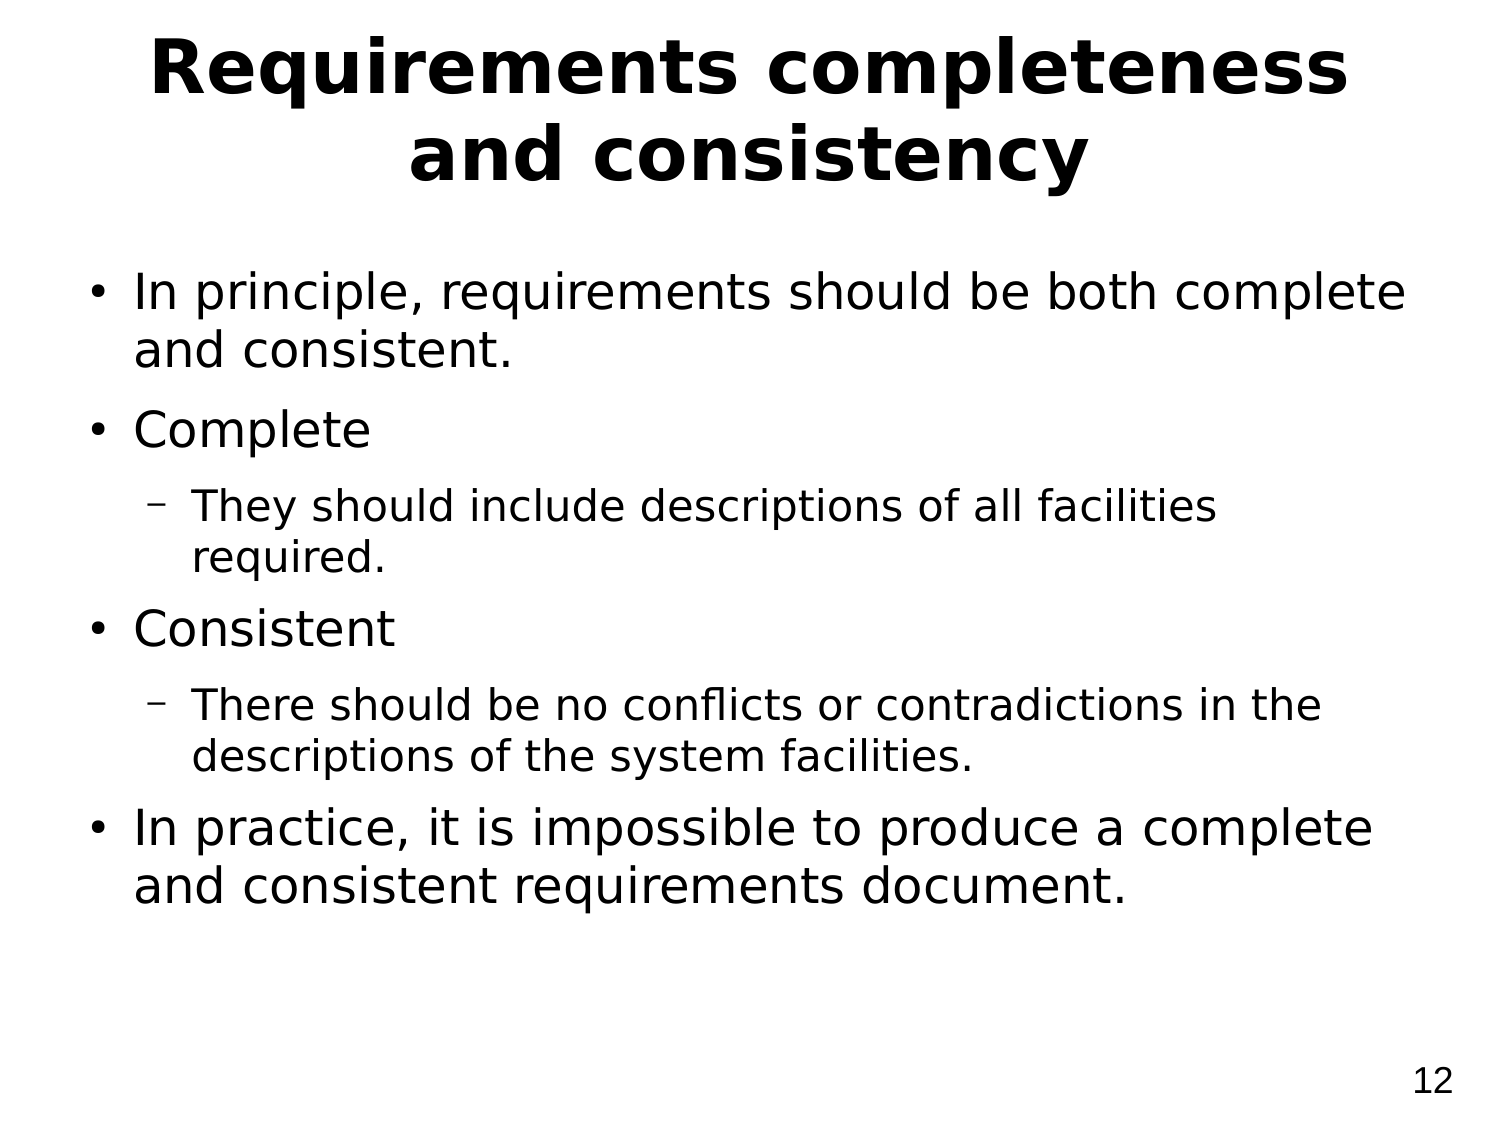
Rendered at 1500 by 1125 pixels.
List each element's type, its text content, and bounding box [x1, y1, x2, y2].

list In principle, requirements should be both complete and consistent. Complete They should include descriptions of all facilities required. Consistent There should be no conflicts or contradictions in the descriptions of the system facilities. In practice, it is impossible to produce a complete and consistent requirements document. [75, 263, 1425, 916]
title Requirements completeness and consistency [75, 23, 1425, 199]
